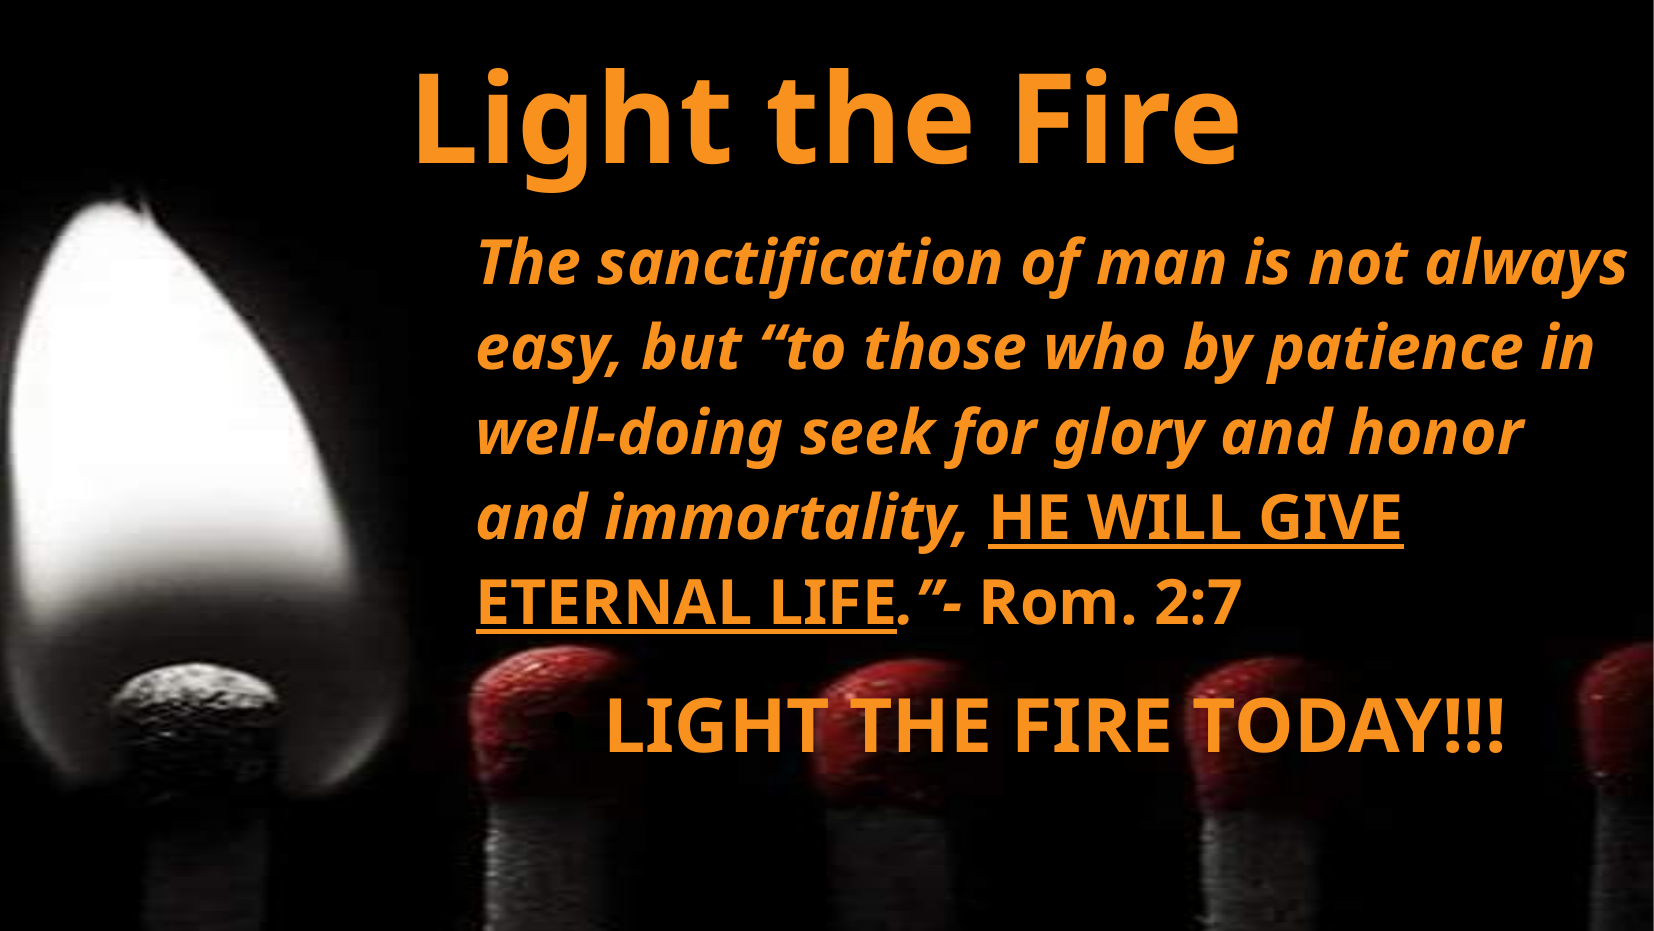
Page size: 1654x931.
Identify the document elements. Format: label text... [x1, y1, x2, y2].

title Light the Fire [82, 37, 1571, 193]
list The sanctification of man is not always easy, but “to those who by patience in well-doing seek for glory and honor and immortality, HE WILL GIVE ETERNAL LIFE.”- Rom. 2:7 LIGHT THE FIRE TODAY!!! [405, 217, 1636, 841]
picture [0, 0, 1654, 931]
